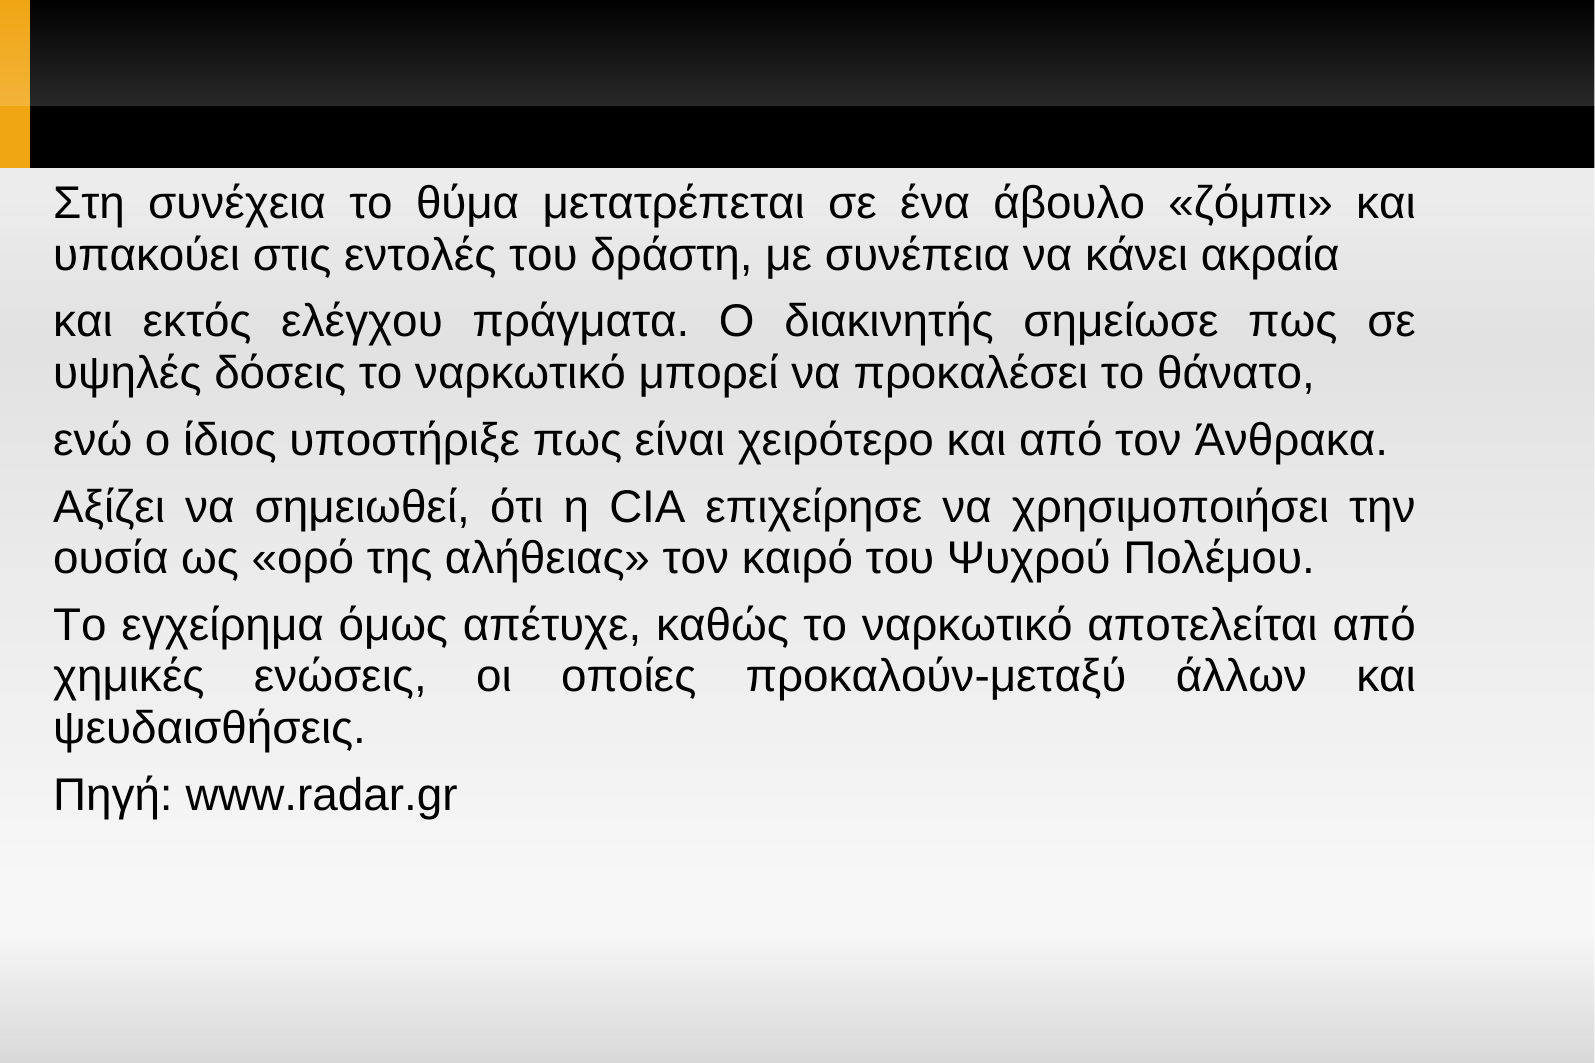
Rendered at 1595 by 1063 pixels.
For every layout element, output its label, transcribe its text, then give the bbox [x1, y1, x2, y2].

picture [0, 0, 1595, 1063]
list Στη συνέχεια το θύμα μετατρέπεται σε ένα άβουλο «ζόμπι» και υπακούει στις εντολές του δράστη, με συνέπεια να κάνει ακραία και εκτός ελέγχου πράγματα. Ο διακινητής σημείωσε πως σε υψηλές δόσεις το ναρκωτικό μπορεί να προκαλέσει το θάνατο, ενώ ο ίδιος υποστήριξε πως είναι χειρότερο και από τον Άνθρακα. Αξίζει να σημειωθεί, ότι η CIA επιχείρησε να χρησιμοποιήσει την ουσία ως «ορό της αλήθειας» τον καιρό του Ψυχρού Πολέμου. Το εγχείρημα όμως απέτυχε, καθώς το ναρκωτικό αποτελείται από χημικές ενώσεις, οι οποίες προκαλούν-μεταξύ άλλων και ψευδαισθήσεις. Πηγή: www.radar.gr [0, 177, 1418, 887]
